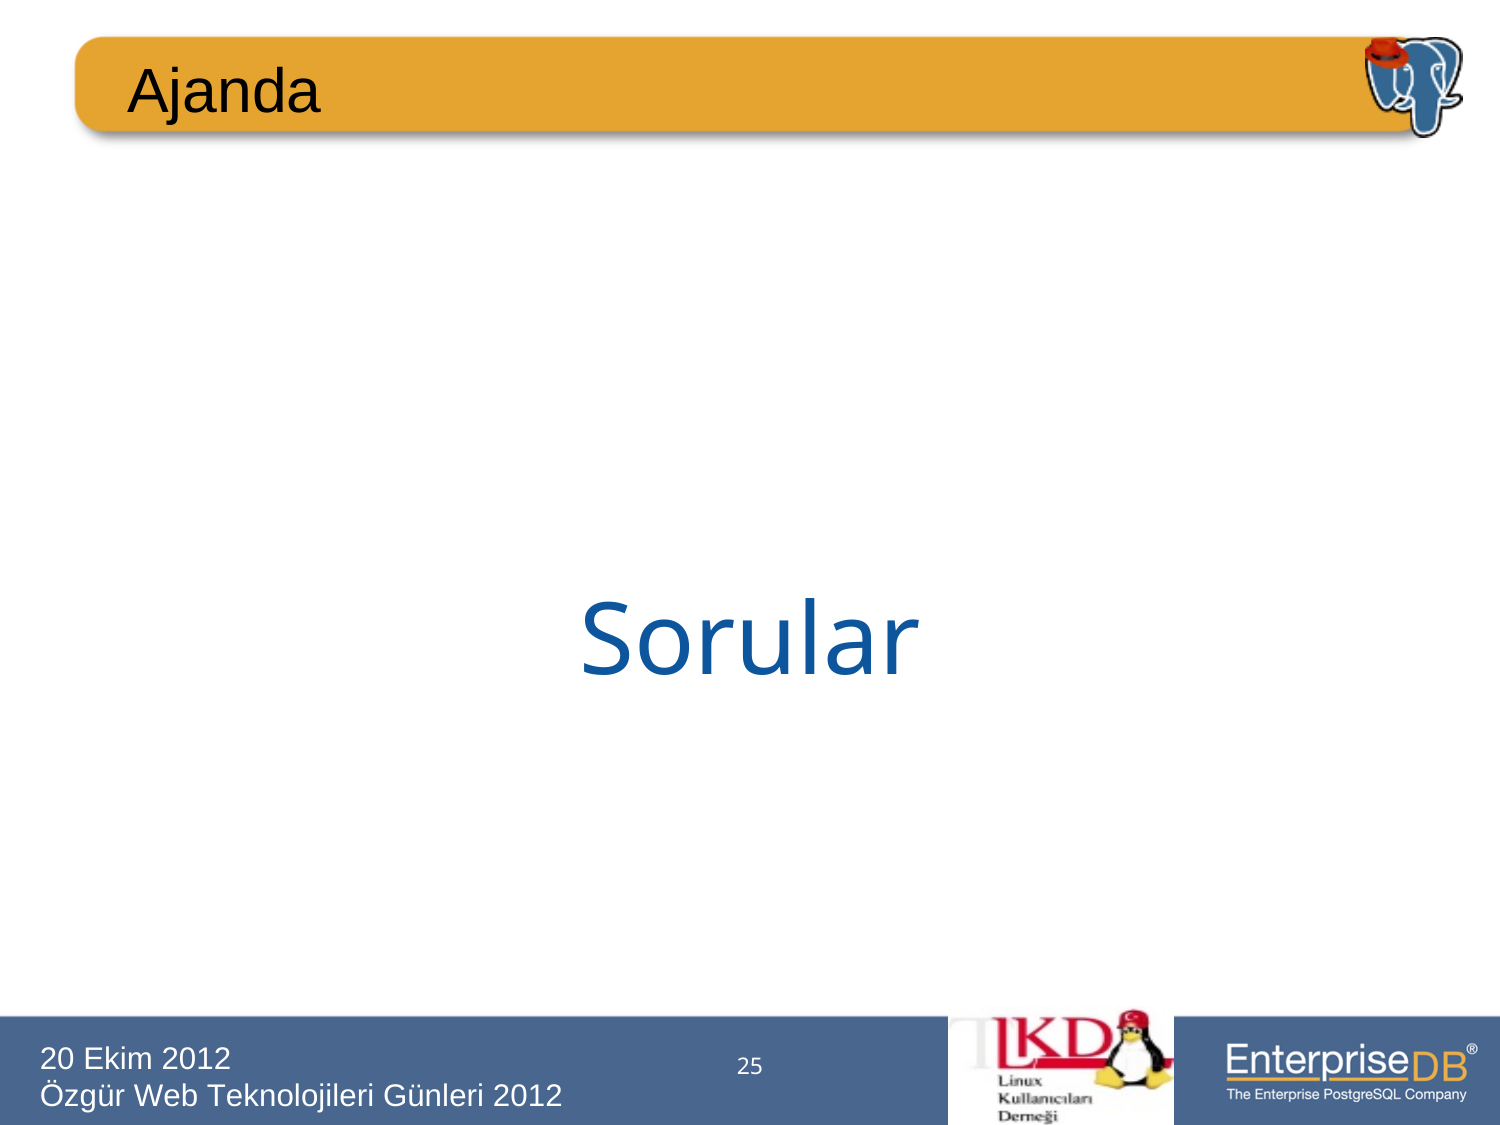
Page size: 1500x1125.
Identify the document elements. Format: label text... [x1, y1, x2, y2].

picture [0, 0, 1500, 1125]
title Ajanda [112, 37, 1388, 138]
subtitle Sorular [75, 263, 1425, 1006]
